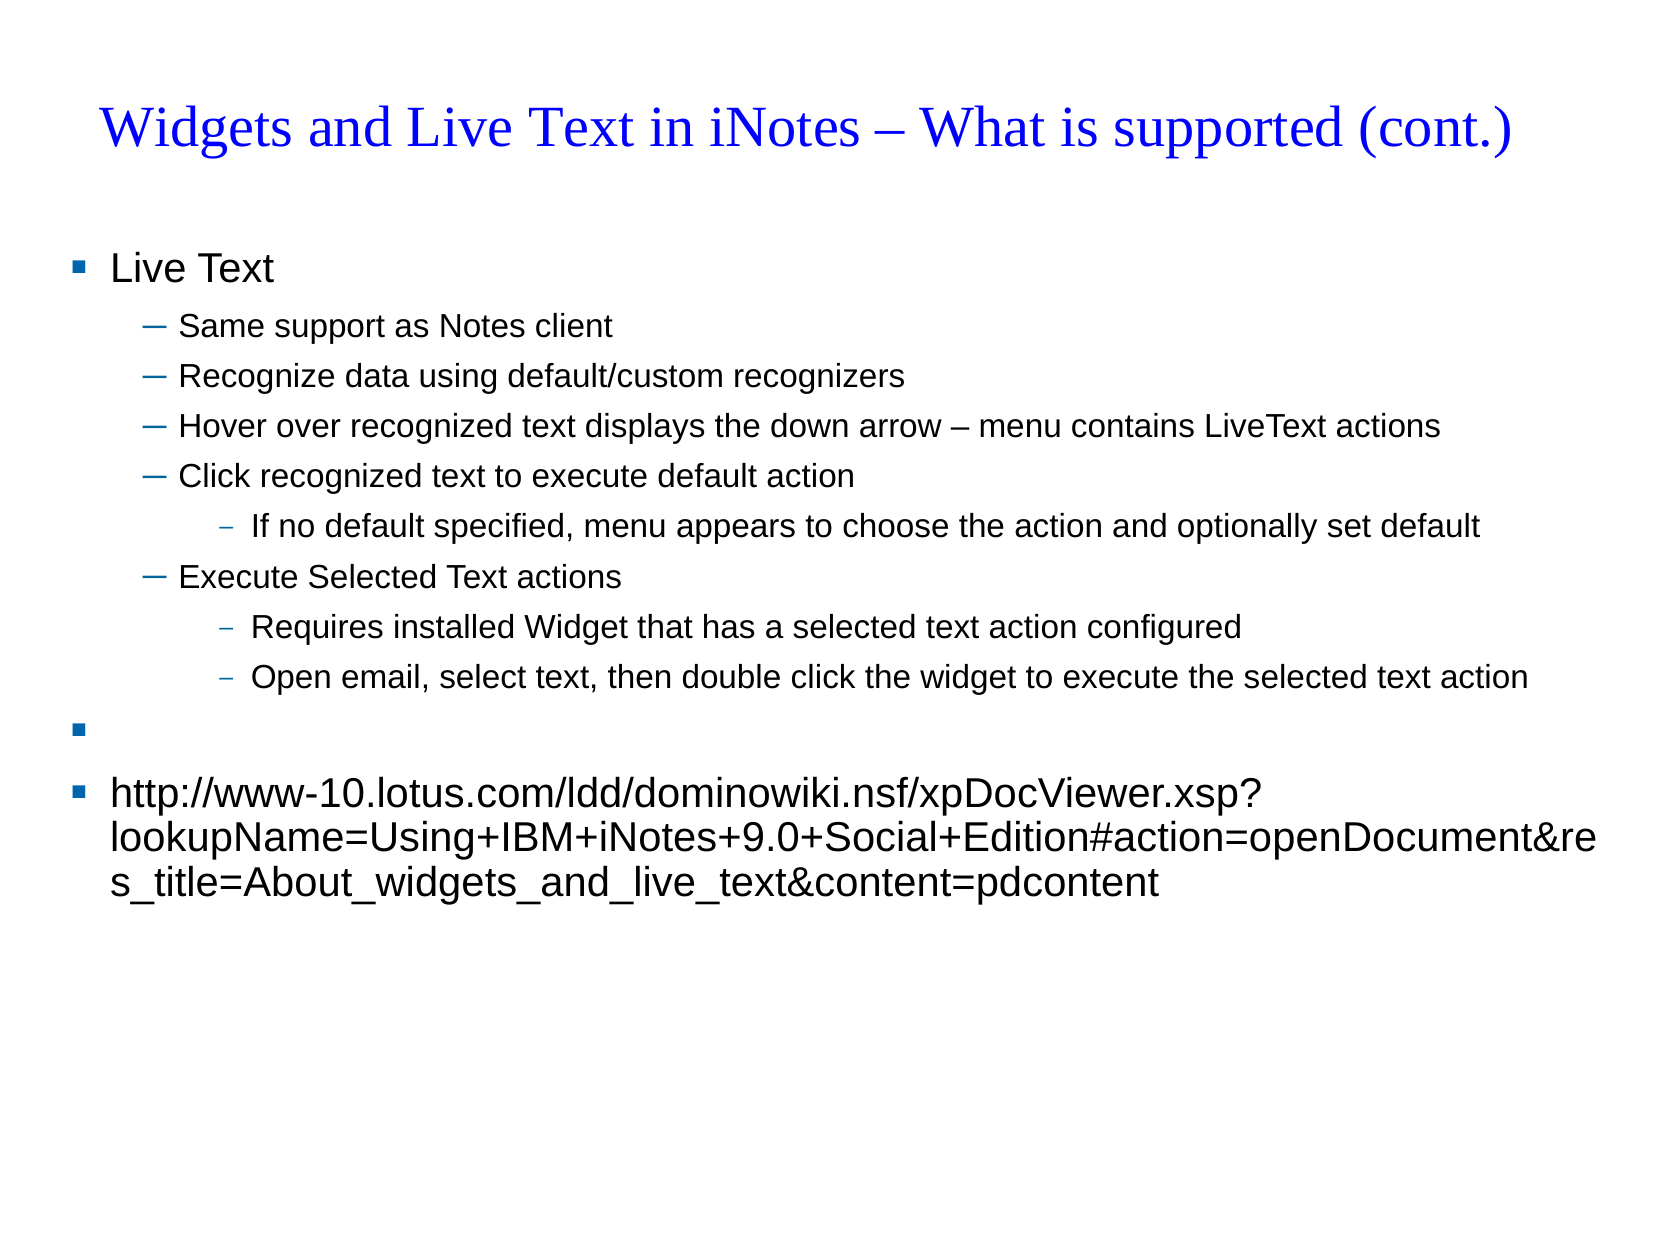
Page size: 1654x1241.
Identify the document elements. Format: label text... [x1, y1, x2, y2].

title Widgets and Live Text in iNotes – What is supported (cont.) [75, 37, 1538, 210]
list Live Text Same support as Notes client Recognize data using default/custom recognizers Hover over recognized text displays the down arrow – menu contains LiveText actions Click recognized text to execute default action If no default specified, menu appears to choose the action and optionally set default Execute Selected Text actions Requires installed Widget that has a selected text action configured Open email, select text, then double click the widget to execute the selected text action http://www-10.lotus.com/ldd/dominowiki.nsf/xpDocViewer.xsp?lookupName=Using+IBM+iNotes+9.0+Social+Edition#action=openDocument&res_title=About_widgets_and_live_text&content=pdcontent [54, 247, 1605, 1240]
